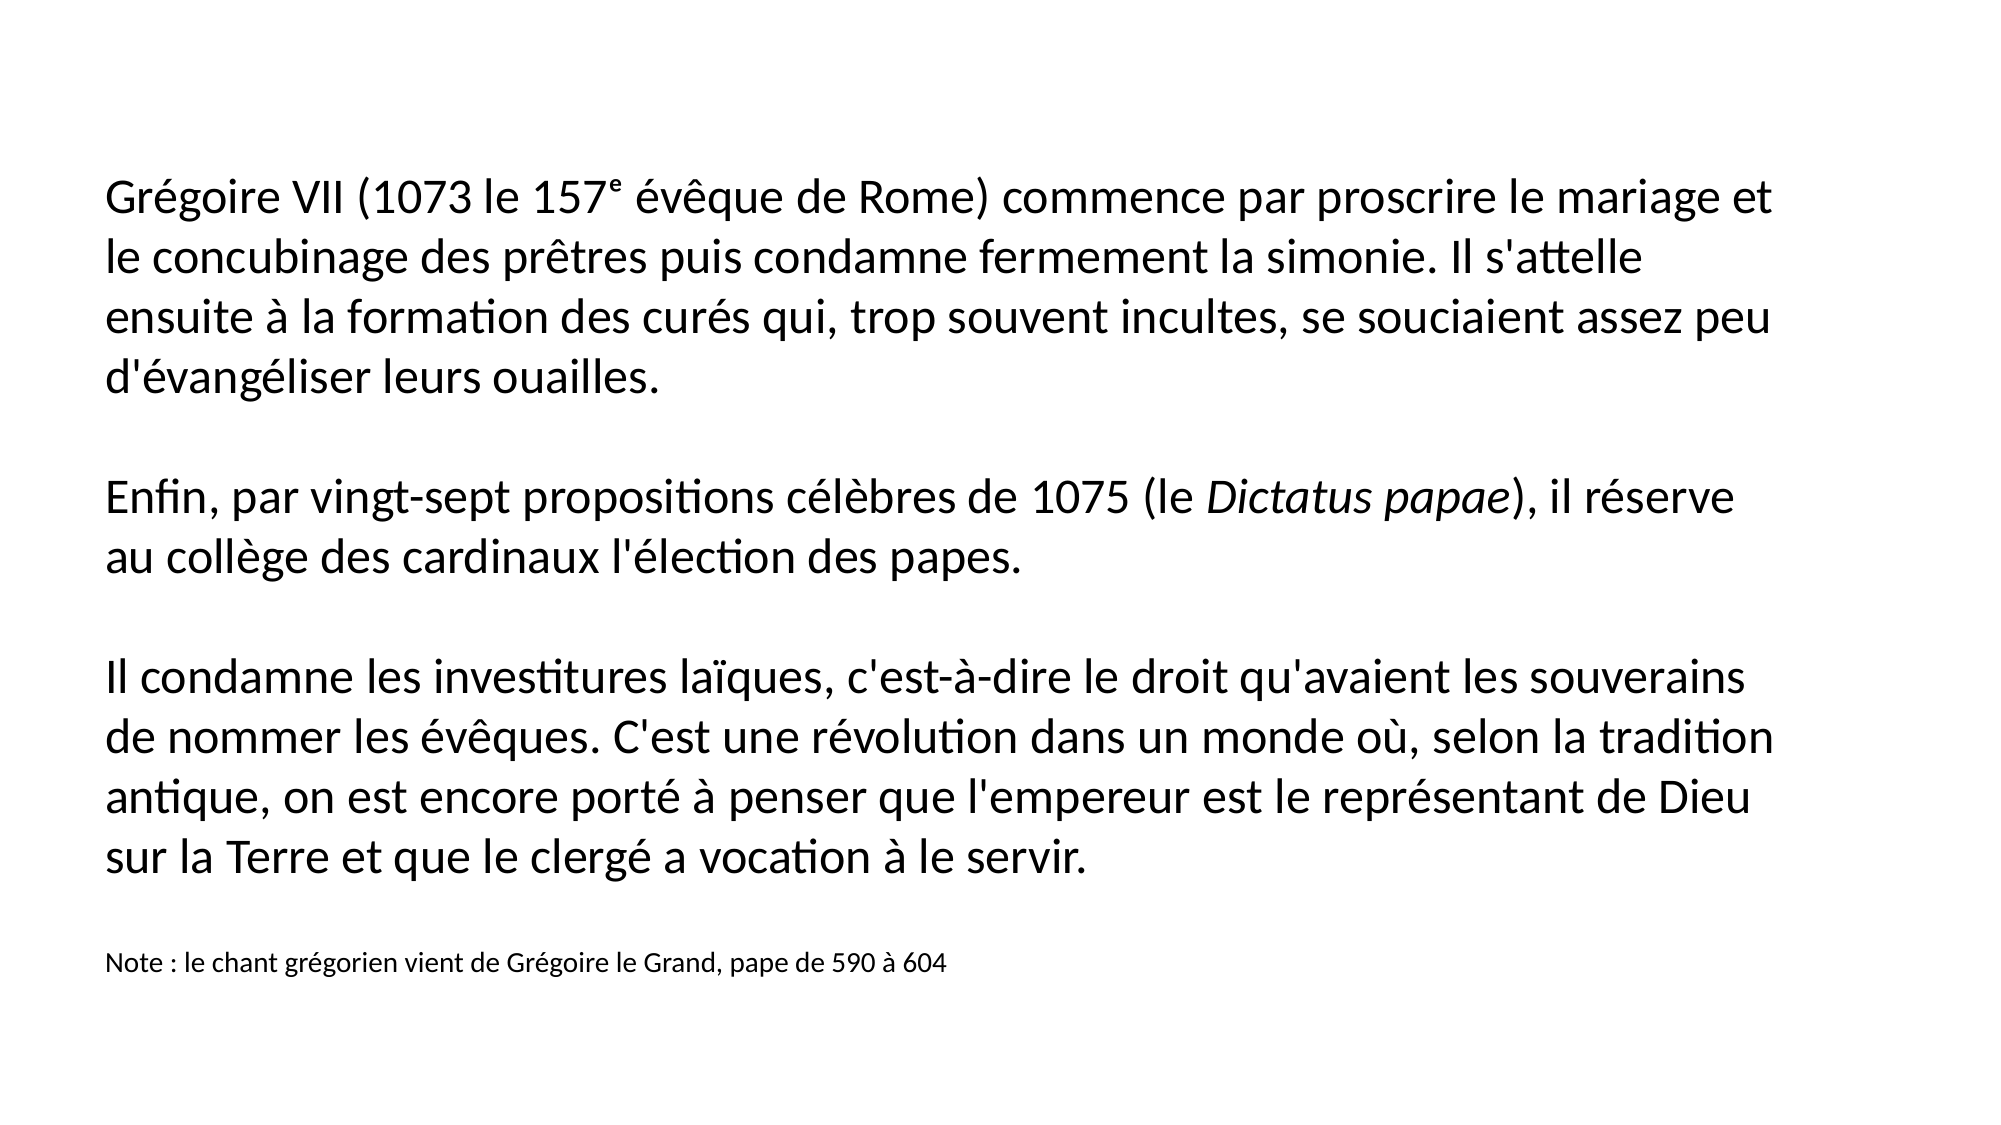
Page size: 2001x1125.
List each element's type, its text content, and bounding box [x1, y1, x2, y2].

text_box Grégoire VII (1073 le 157ᵉ évêque de Rome) commence par proscrire le mariage et le concubinage des prêtres puis condamne fermement la simonie. Il s'attelle ensuite à la formation des curés qui, trop souvent incultes, se souciaient assez peu d'évangéliser leurs ouailles. Enfin, par vingt-sept propositions célèbres de 1075 (le Dictatus papae), il réserve au collège des cardinaux l'élection des papes. Il condamne les investitures laïques, c'est-à-dire le droit qu'avaient les souverains de nommer les évêques. C'est une révolution dans un monde où, selon la tradition antique, on est encore porté à penser que l'empereur est le représentant de Dieu sur la Terre et que le clergé a vocation à le servir. Note : le chant grégorien vient de Grégoire le Grand, pape de 590 à 604 [90, 156, 1798, 1020]
